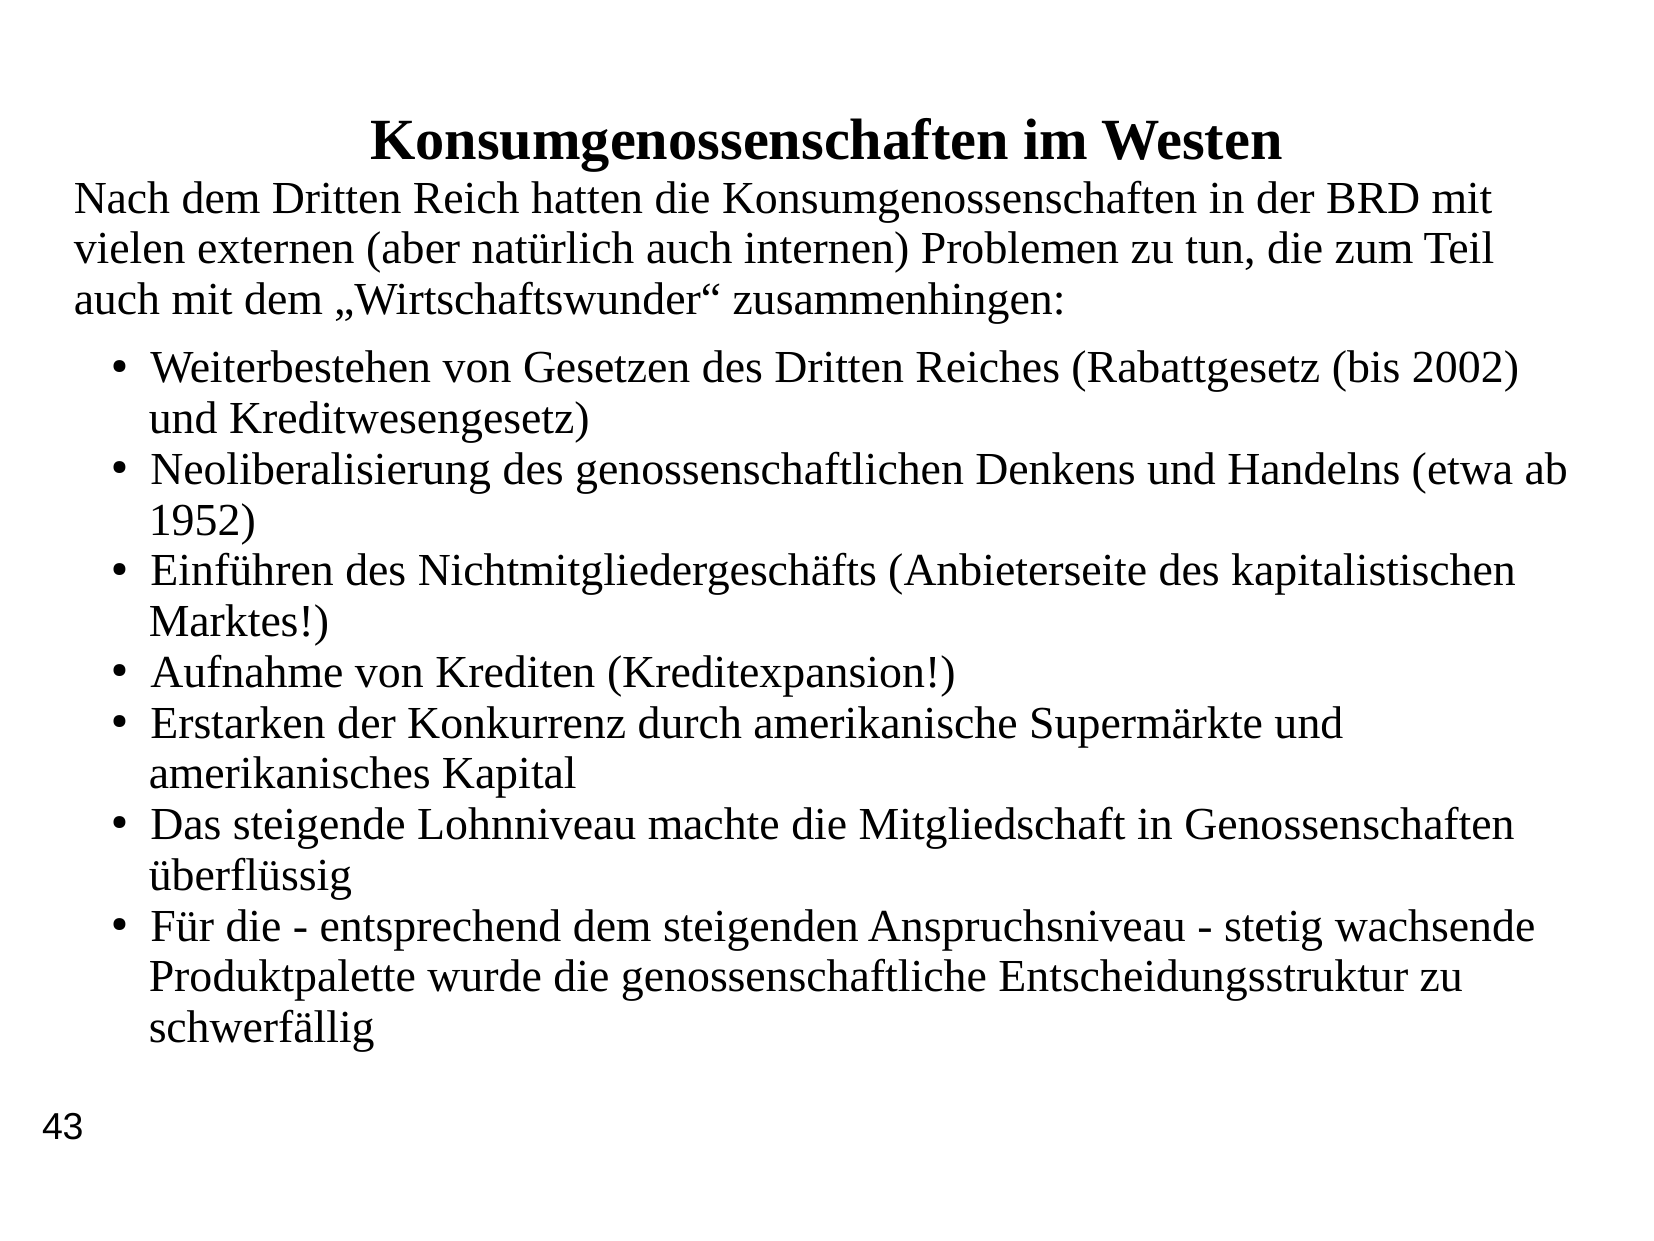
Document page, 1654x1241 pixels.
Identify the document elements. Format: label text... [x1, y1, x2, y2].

text_box Konsumgenossenschaften im Westen Nach dem Dritten Reich hatten die Konsumgenossenschaften in der BRD mit vielen externen (aber natürlich auch internen) Problemen zu tun, die zum Teil auch mit dem „Wirtschaftswunder“ zusammenhingen: Weiterbestehen von Gesetzen des Dritten Reiches (Rabattgesetz (bis 2002) und Kreditwesengesetz) Neoliberalisierung des genossenschaftlichen Denkens und Handelns (etwa ab 1952) Einführen des Nichtmitgliedergeschäfts (Anbieterseite des kapitalistischen Marktes!) Aufnahme von Krediten (Kreditexpansion!) Erstarken der Konkurrenz durch amerikanische Supermärkte und amerikanisches Kapital Das steigende Lohnniveau machte die Mitgliedschaft in Genossenschaften überflüssig Für die - entsprechend dem steigenden Anspruchsniveau - stetig wachsende Produktpalette wurde die genossenschaftliche Entscheidungsstruktur zu schwerfällig [59, 100, 1595, 1060]
text_box <Nummer> [27, 1098, 245, 1169]
